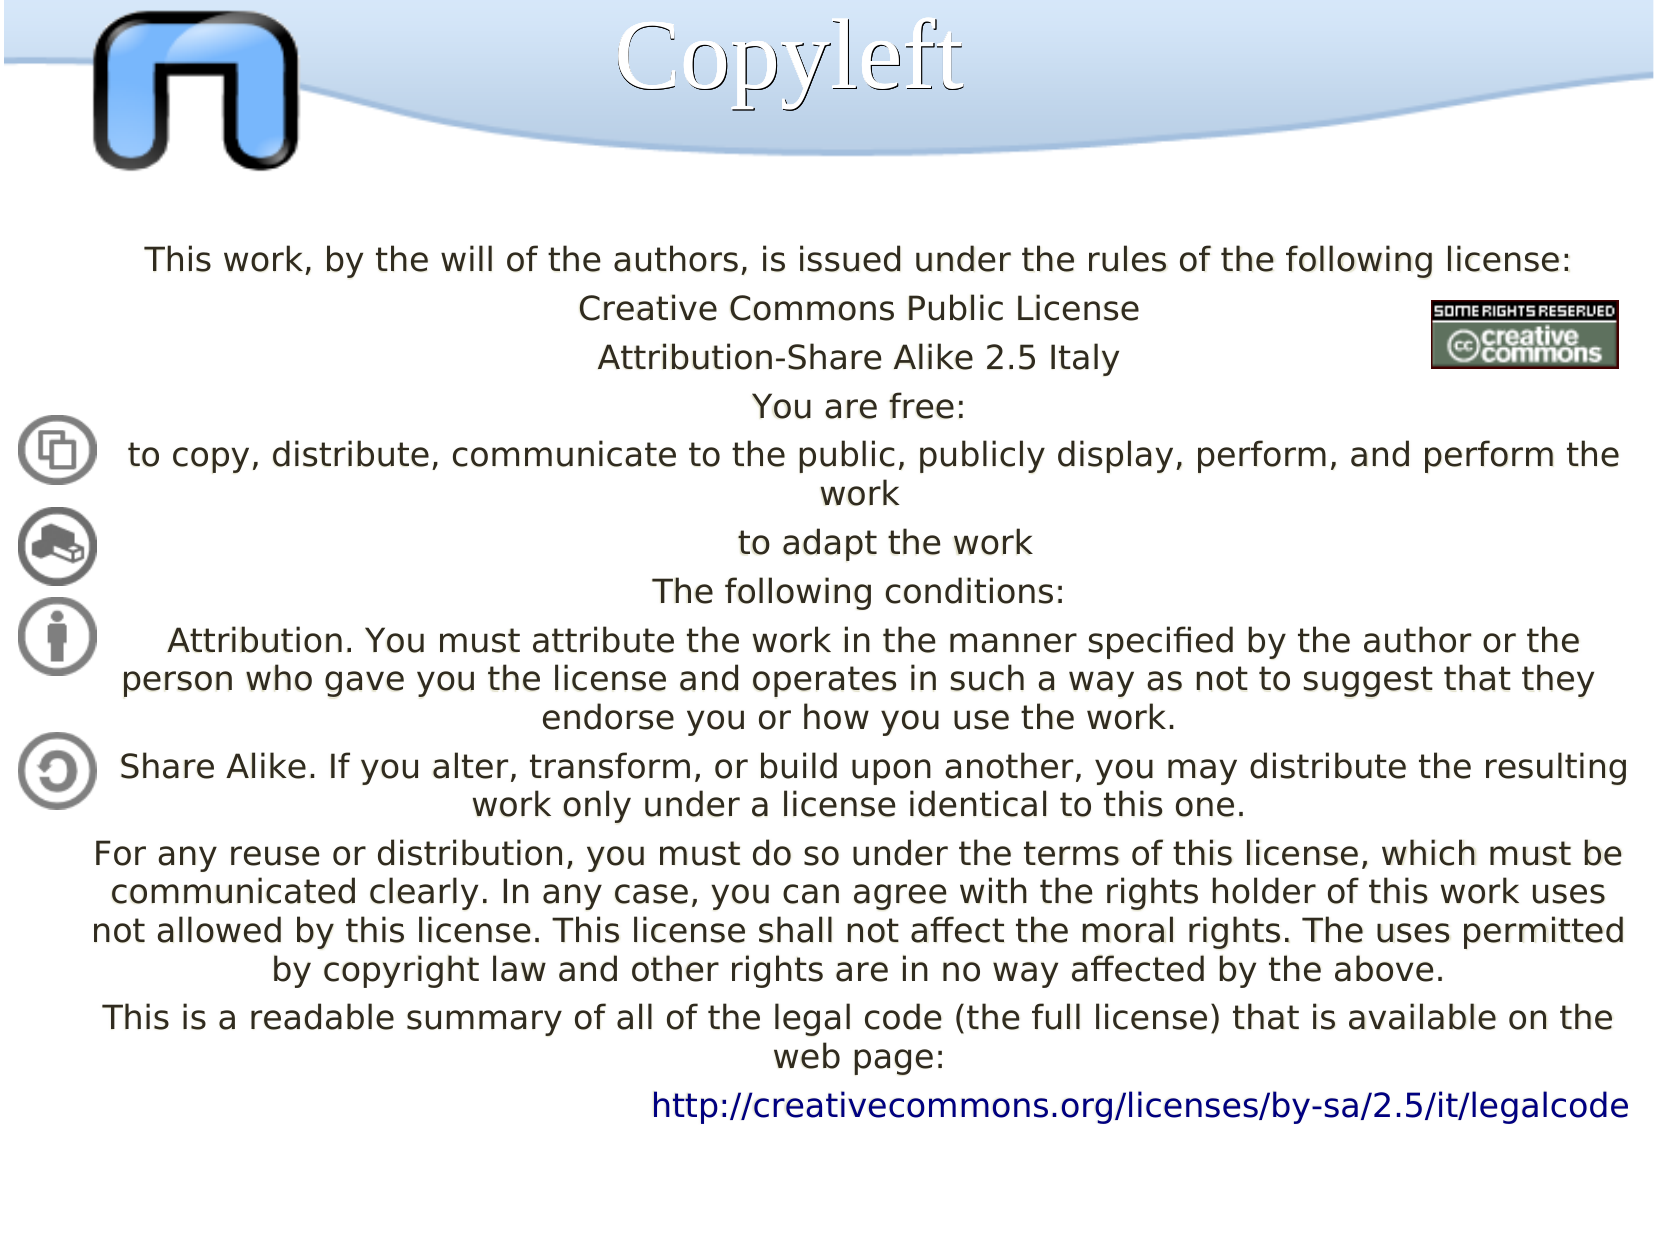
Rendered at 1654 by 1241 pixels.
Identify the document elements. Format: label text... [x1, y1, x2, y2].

picture [1431, 300, 1619, 369]
picture [0, 0, 1654, 1241]
list This work, by the will of the authors, is issued under the rules of the following license: Creative Commons Public License Attribution-Share Alike 2.5 Italy You are free: to copy, distribute, communicate to the public, publicly display, perform, and perform the work to adapt the work The following conditions: Attribution. You must attribute the work in the manner specified by the author or the person who gave you the license and operates in such a way as not to suggest that they endorse you or how you use the work. Share Alike. If you alter, transform, or build upon another, you may distribute the resulting work only under a license identical to this one. For any reuse or distribution, you must do so under the terms of this license, which must be communicated clearly. In any case, you can agree with the rights holder of this work uses not allowed by this license. This license shall not affect the moral rights. The uses permitted by copyright law and other rights are in no way affected by the above. This is a readable summary of all of the legal code (the full license) that is available on the web page: http://creativecommons.org/licenses/by-sa/2.5/it/legalcode [81, 234, 1638, 1241]
text_box Copyleft [439, 0, 1563, 144]
